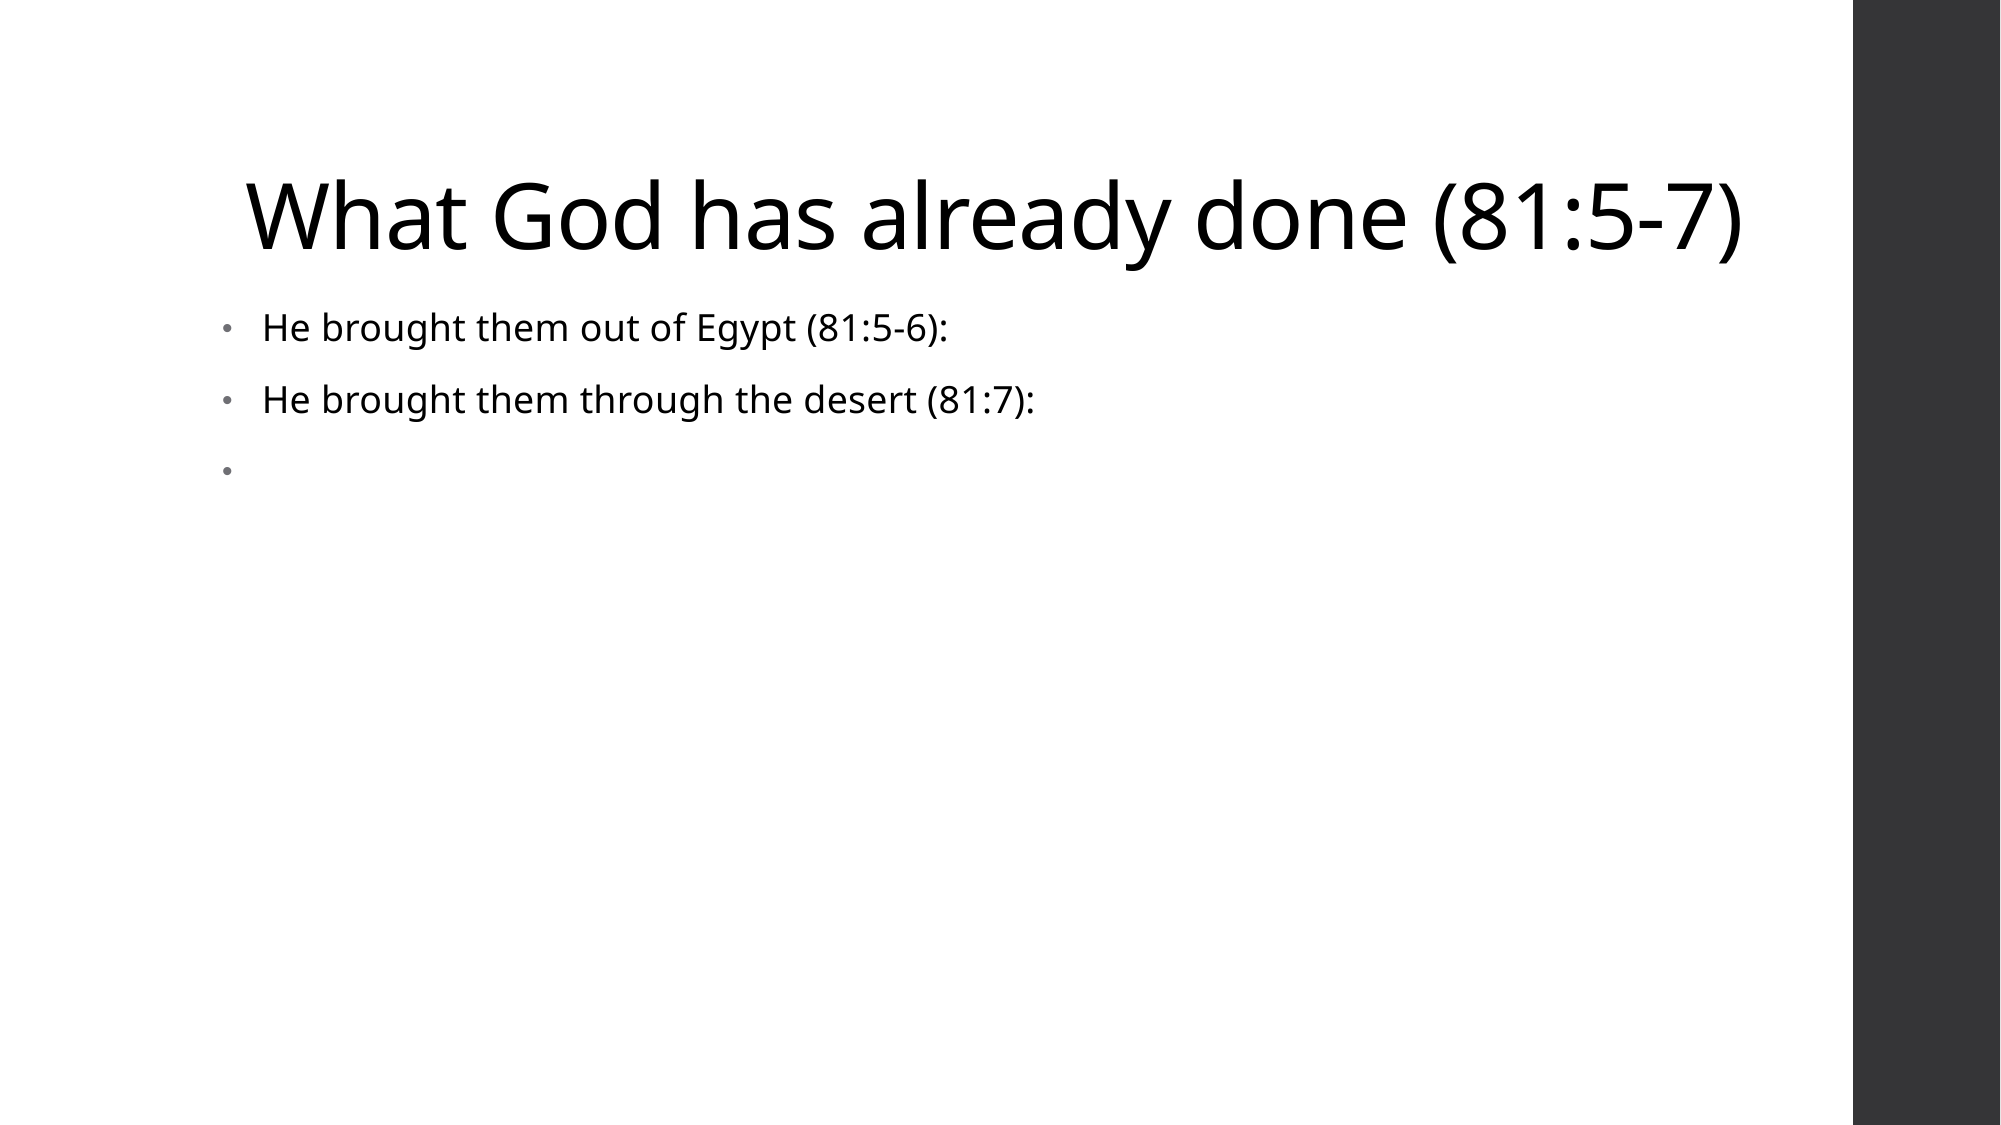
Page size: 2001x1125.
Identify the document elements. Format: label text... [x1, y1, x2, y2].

title What God has already done (81:5-7) [206, 60, 1797, 278]
list He brought them out of Egypt (81:5-6): He brought them through the desert (81:7): [206, 299, 1617, 1014]
